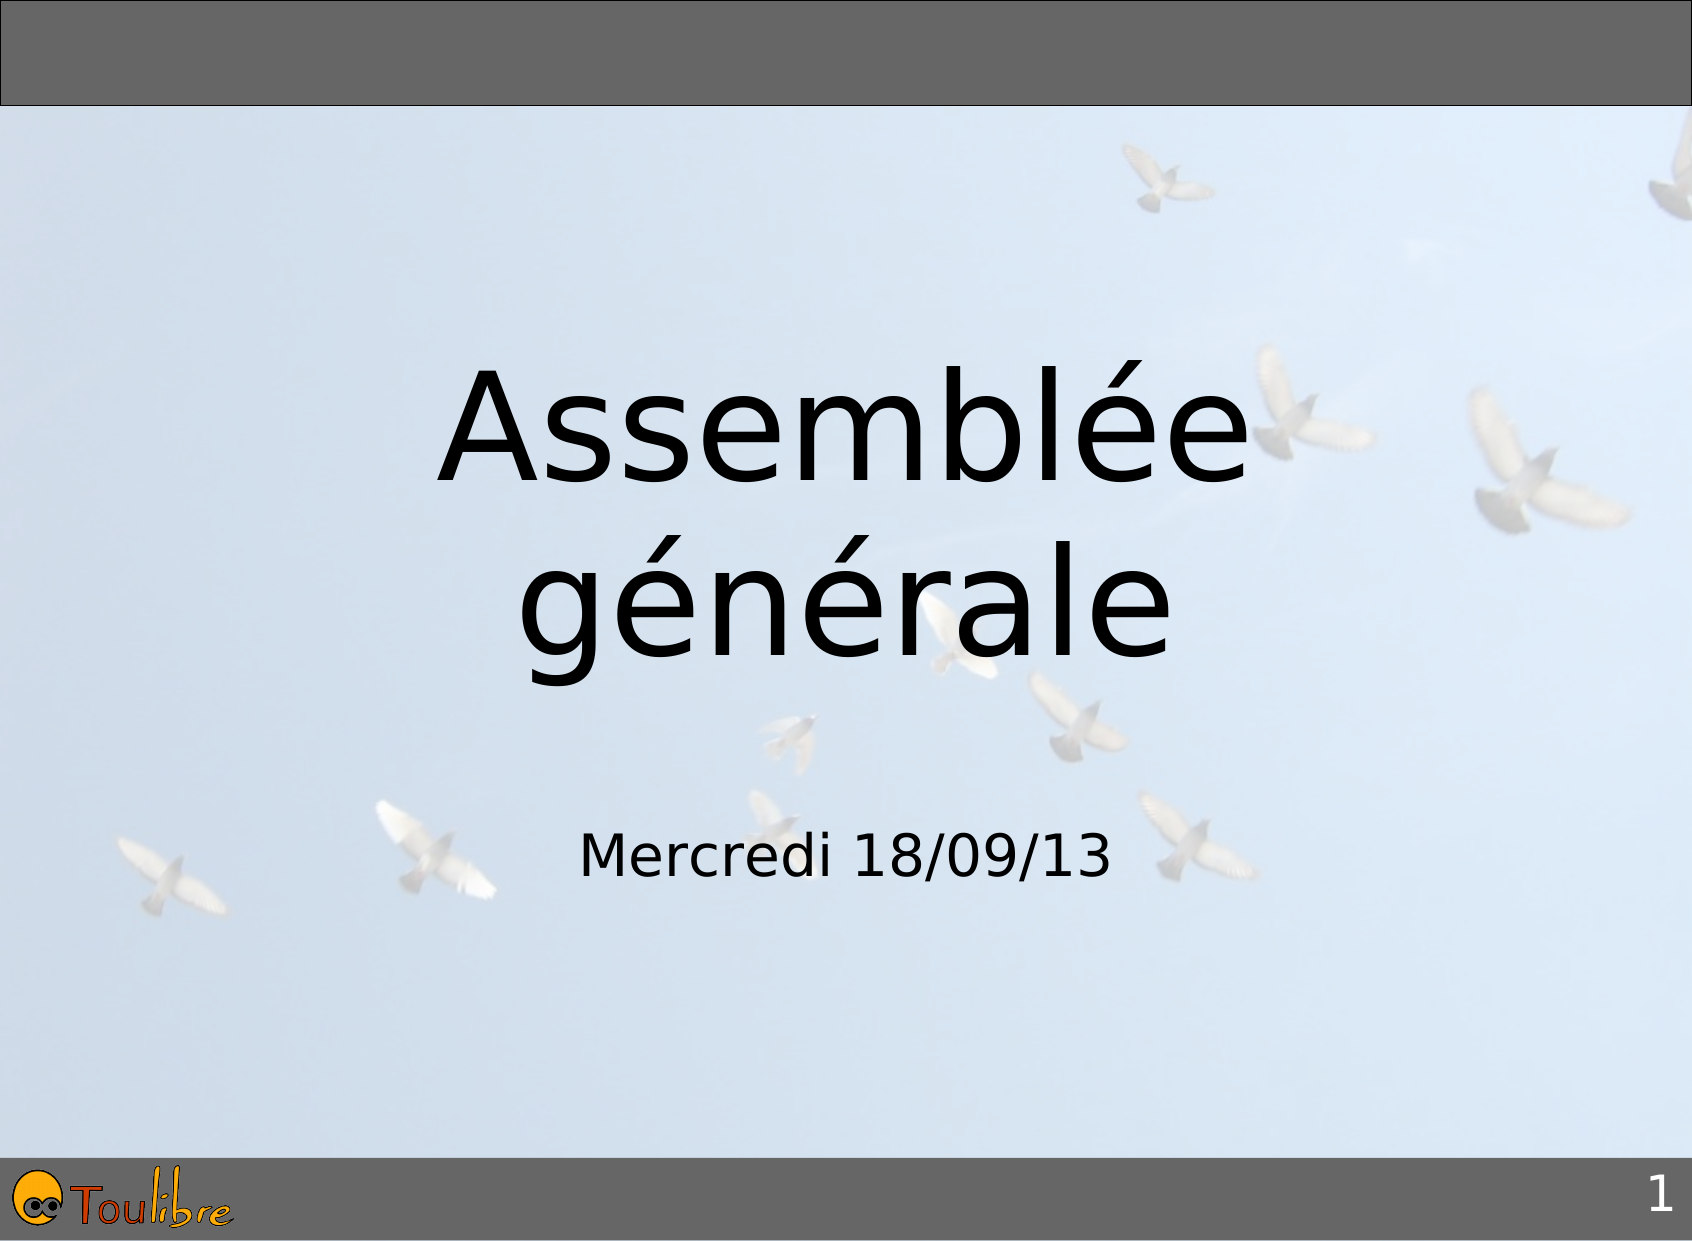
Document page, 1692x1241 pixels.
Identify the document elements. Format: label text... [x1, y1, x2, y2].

picture [12, 1165, 234, 1228]
text_box Assemblée générale Mercredi 18/09/13 [0, 334, 1692, 898]
